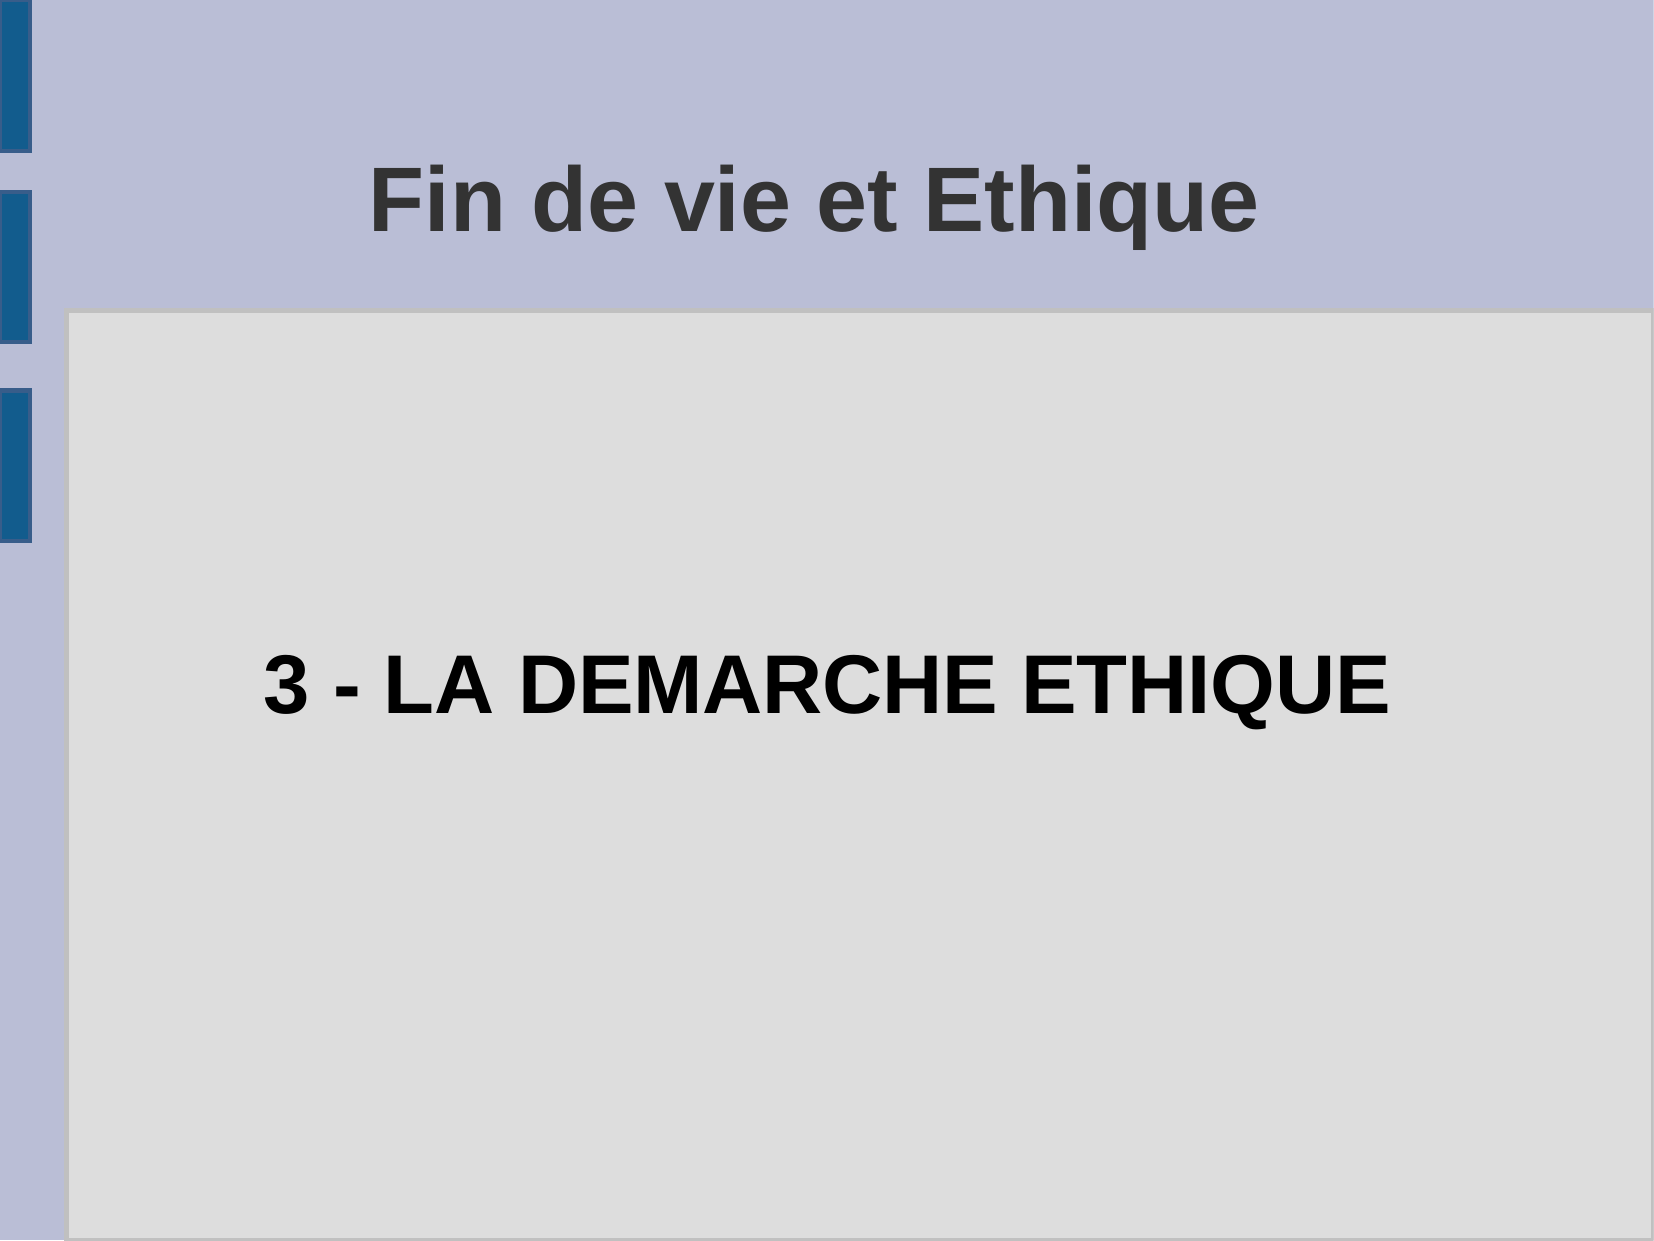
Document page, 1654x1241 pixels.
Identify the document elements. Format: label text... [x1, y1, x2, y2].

title Fin de vie et Ethique [121, 139, 1534, 251]
subtitle 3 - LA DEMARCHE ETHIQUE [121, 344, 1534, 1127]
